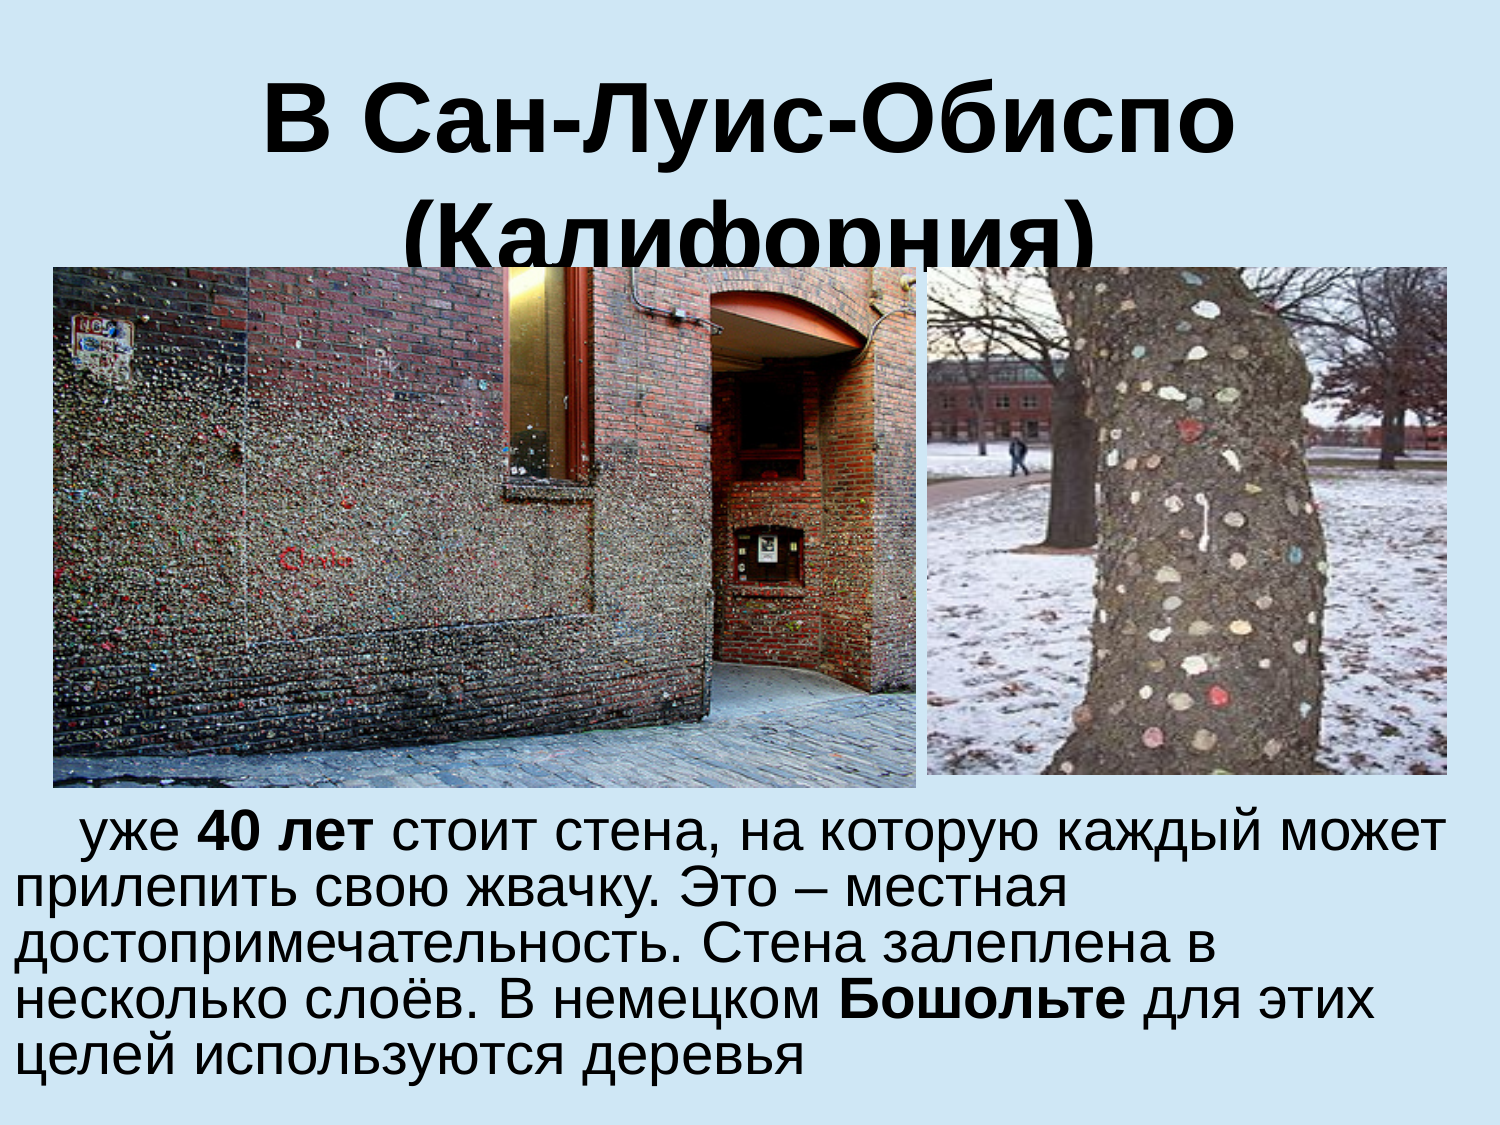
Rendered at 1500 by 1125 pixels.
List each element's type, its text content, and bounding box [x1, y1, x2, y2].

picture [927, 267, 1447, 775]
title В Сан-Луис-Обиспо (Калифорния) [0, 45, 1500, 233]
list уже 40 лет стоит стена, на которую каждый может прилепить свою жвачку. Это – местная достопримечательность. Стена залеплена в несколько слоёв. В немецком Бошольте для этих целей используются деревья [0, 798, 1500, 1125]
picture [53, 267, 916, 788]
